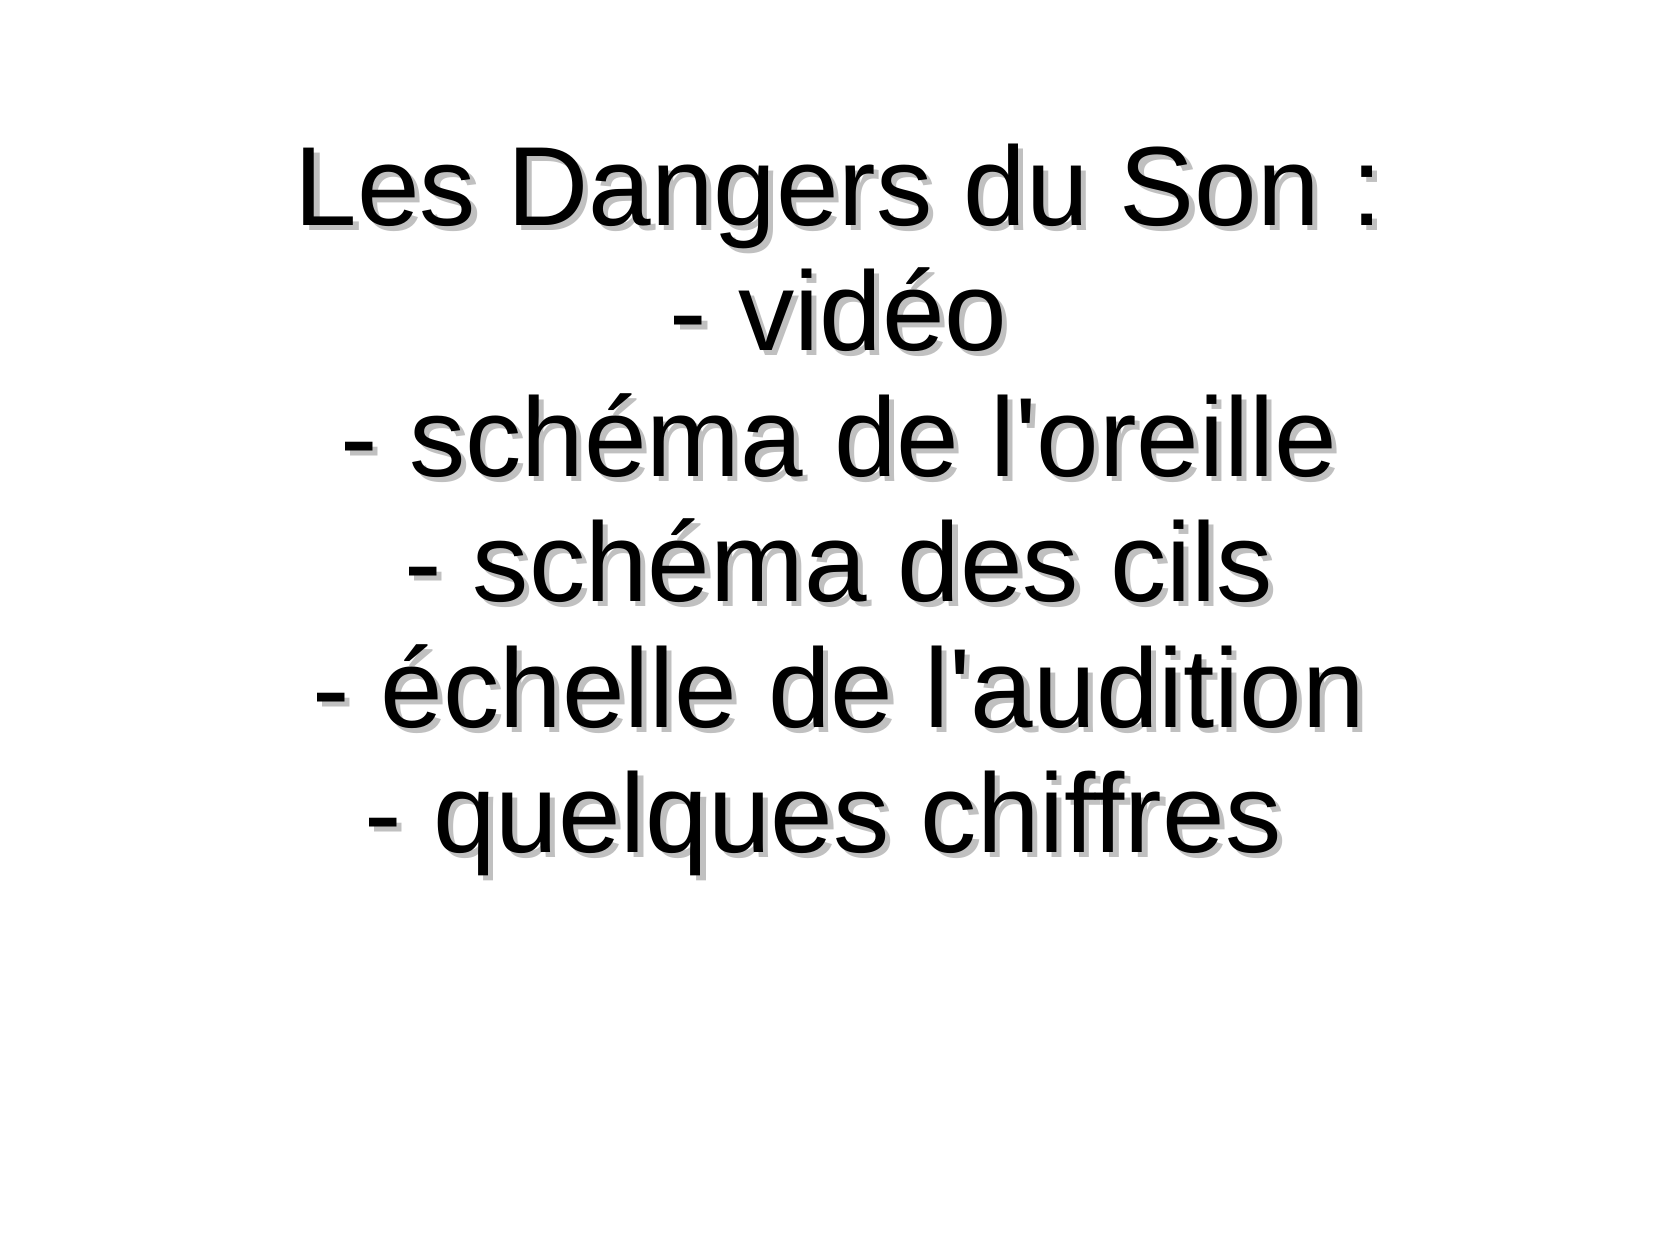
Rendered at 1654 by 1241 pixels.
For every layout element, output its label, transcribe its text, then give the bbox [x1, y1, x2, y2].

subtitle Les Dangers du Son : - vidéo - schéma de l'oreille - schéma des cils - échelle de l'audition - quelques chiffres [94, 82, 1583, 1043]
